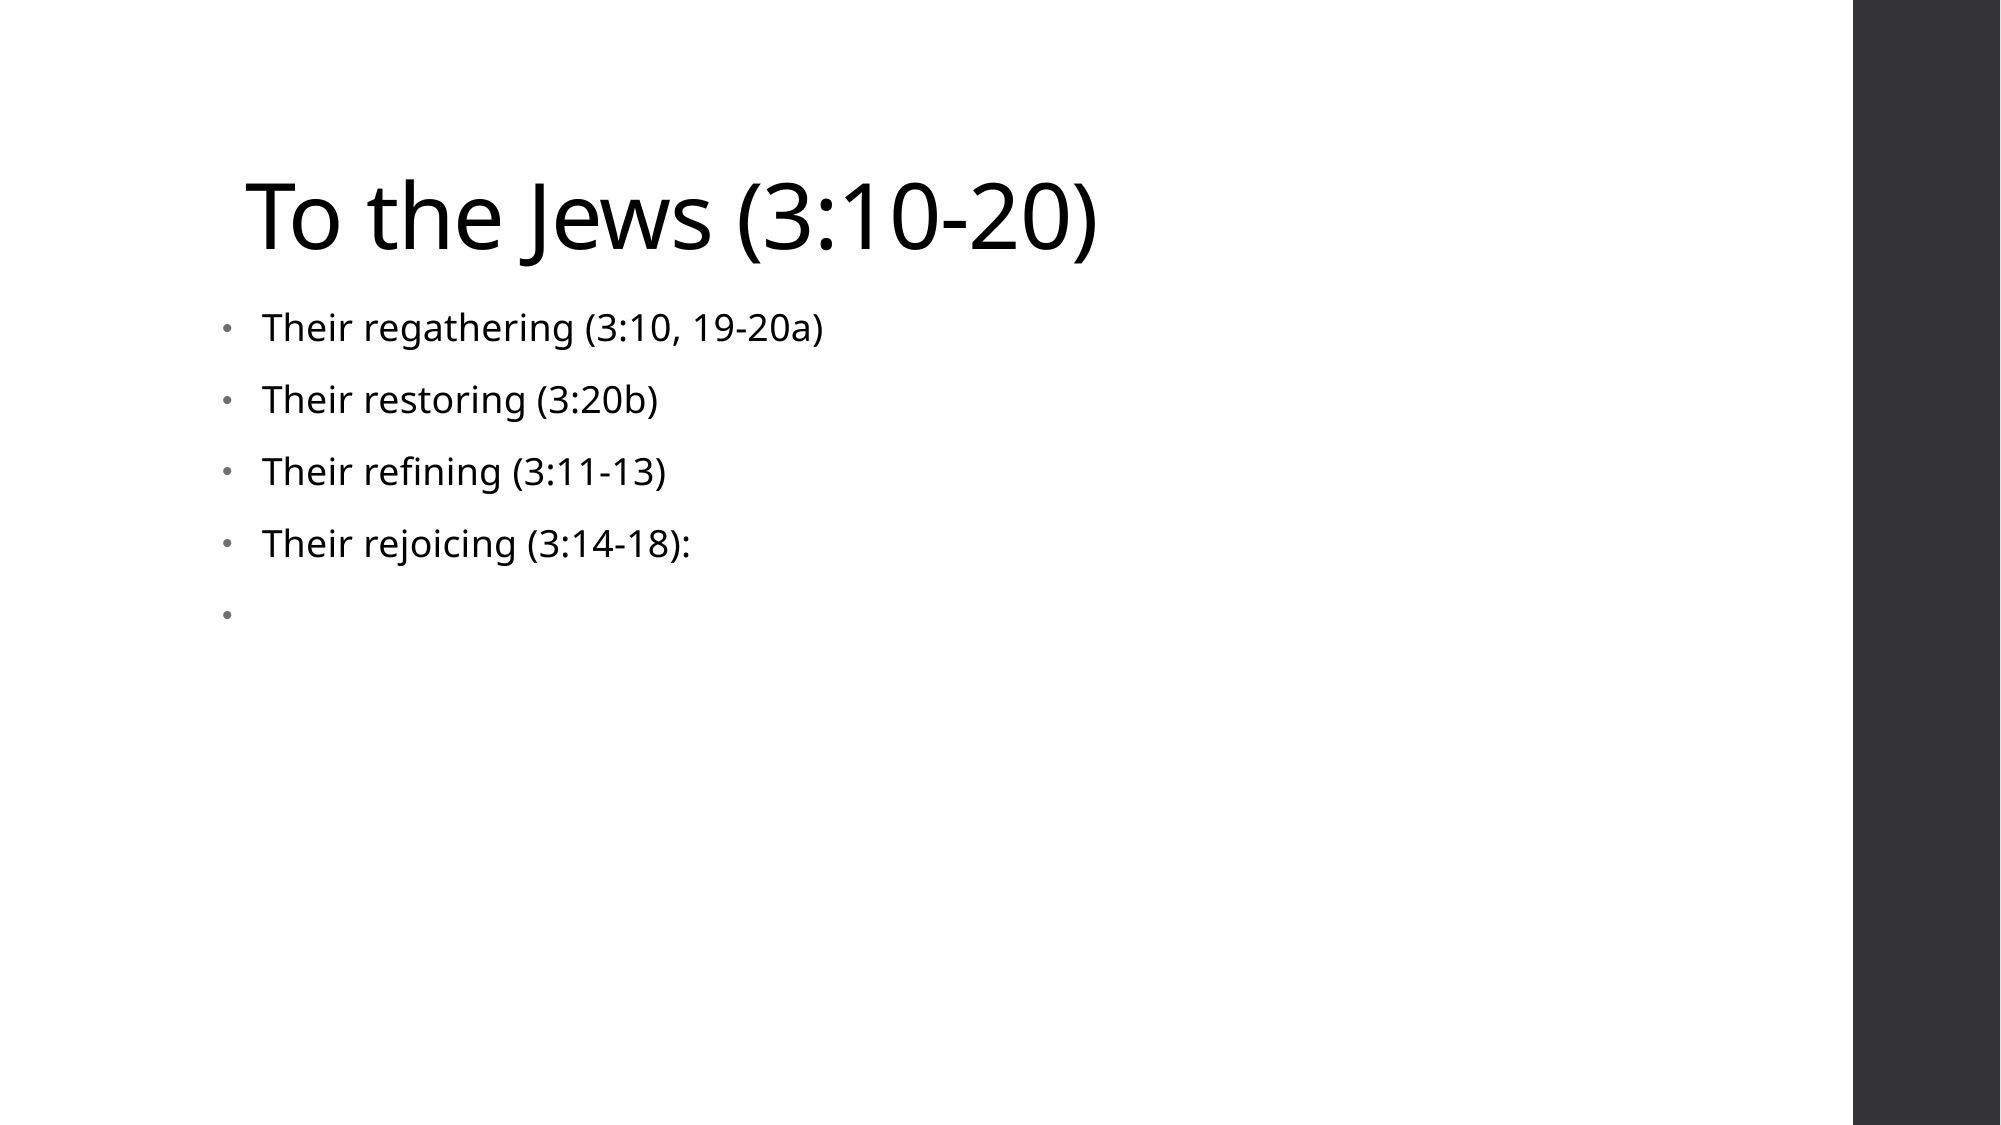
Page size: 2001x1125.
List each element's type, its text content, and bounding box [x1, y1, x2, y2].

list Their regathering (3:10, 19-20a) Their restoring (3:20b) Their refining (3:11-13) Their rejoicing (3:14-18): [206, 299, 1617, 1014]
title To the Jews (3:10-20) [206, 60, 1797, 278]
